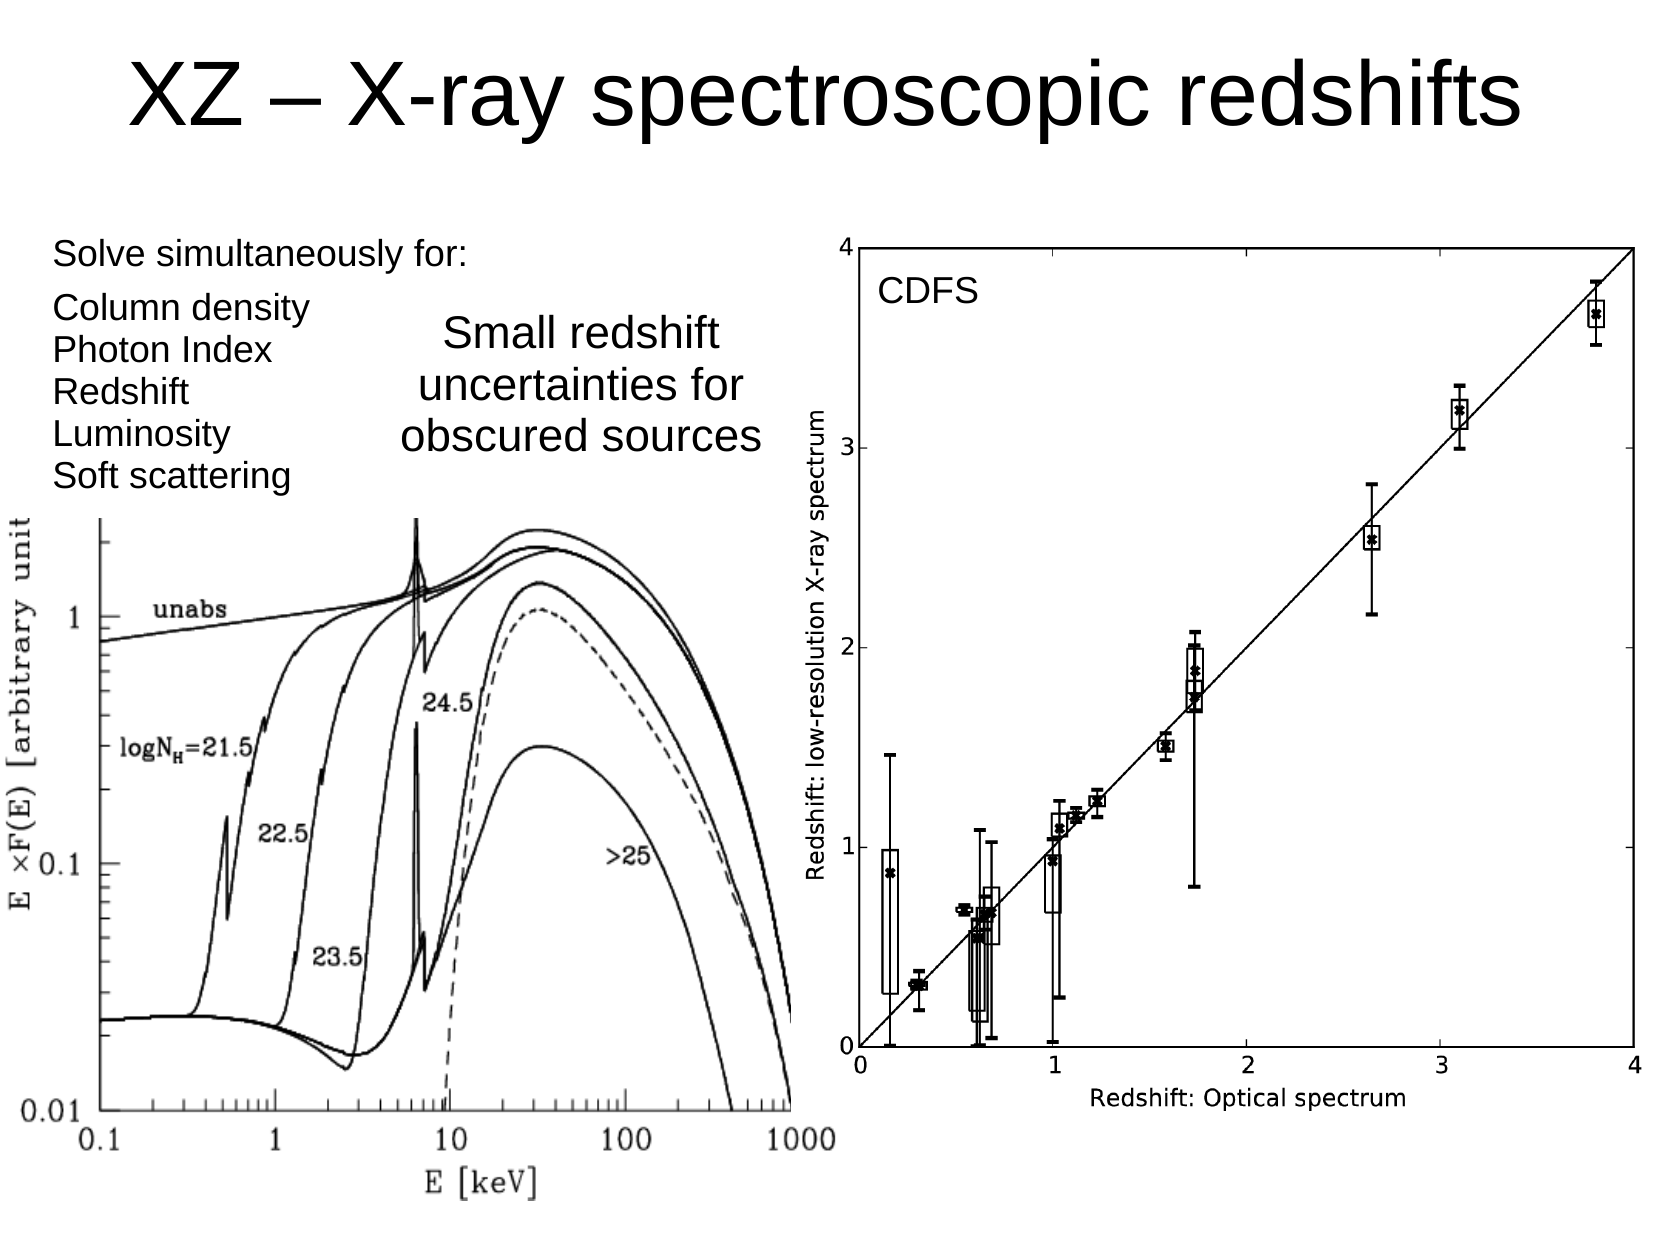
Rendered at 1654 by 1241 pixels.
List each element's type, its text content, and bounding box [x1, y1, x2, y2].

text_box CDFS [862, 262, 1276, 320]
picture [5, 222, 1654, 1201]
text_box Small redshift uncertainties for obscured sources [375, 300, 788, 469]
text_box Solve simultaneously for: Column density Photon Index Redshift Luminosity Soft scattering [37, 225, 526, 504]
title XZ – X-ray spectroscopic redshifts [82, 0, 1571, 198]
